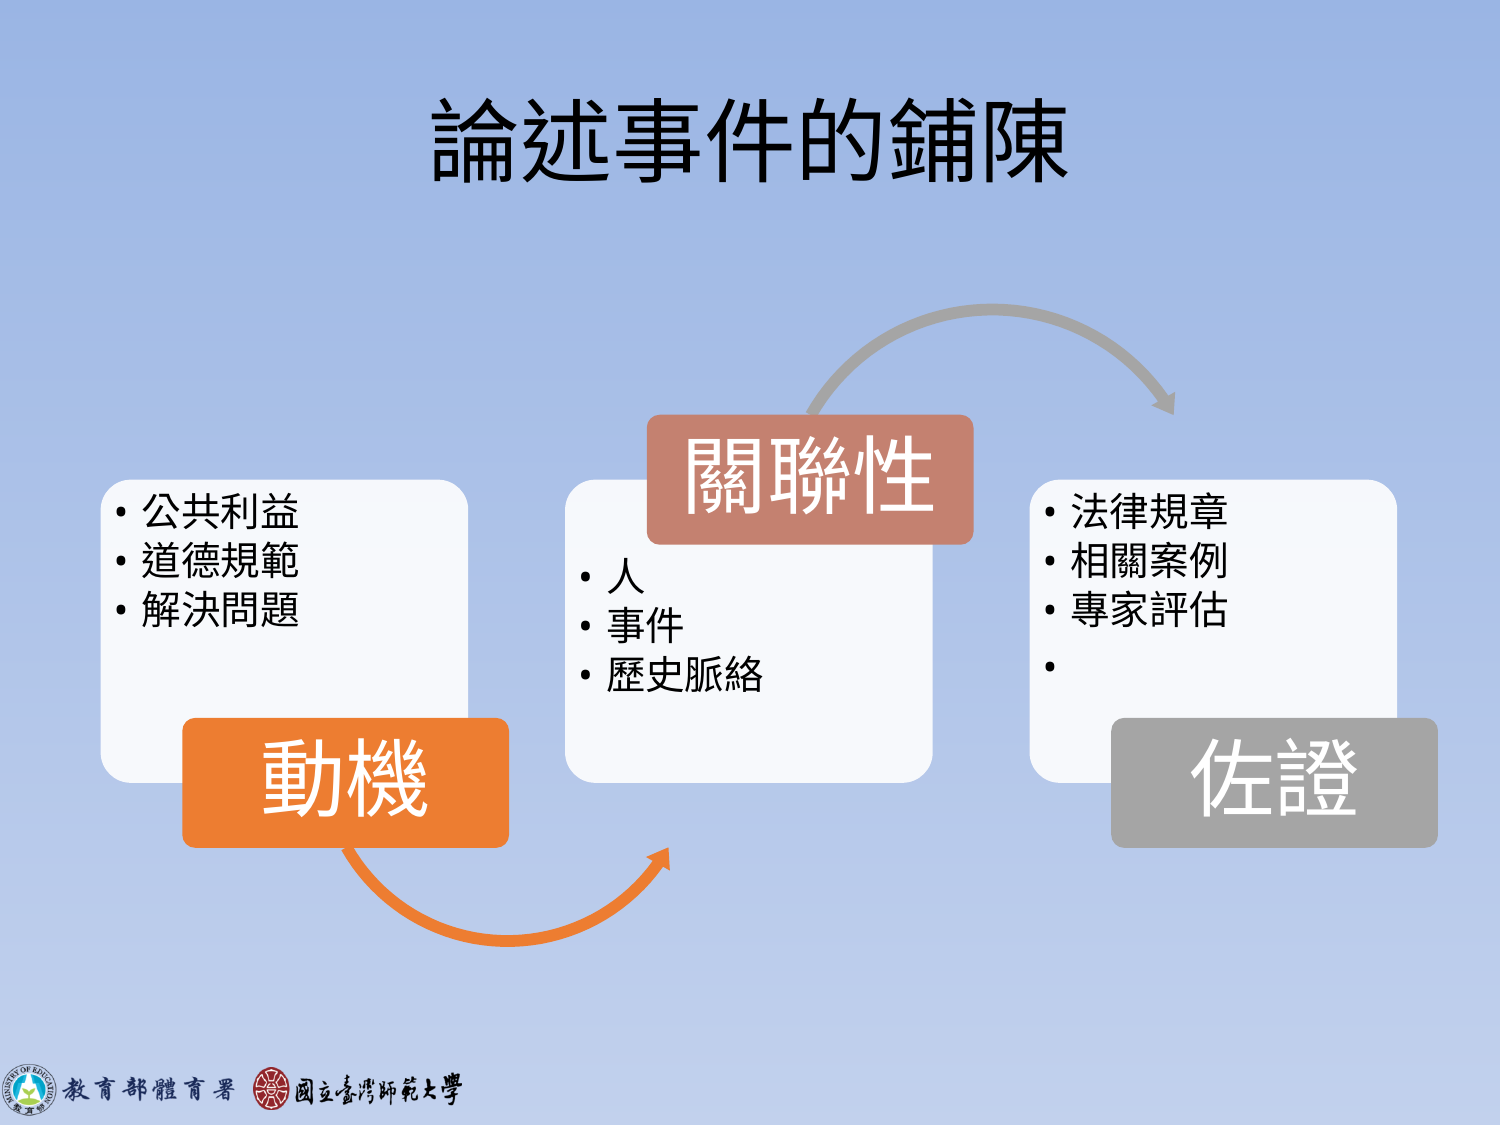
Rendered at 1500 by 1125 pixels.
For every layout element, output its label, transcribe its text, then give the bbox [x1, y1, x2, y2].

text_box 動機 [182, 717, 510, 848]
text_box [805, 303, 1176, 416]
text_box 佐證 [1111, 717, 1438, 848]
text_box 關聯性 [646, 414, 974, 545]
text_box 法律規章 相關案例 專家評估 [1029, 479, 1398, 783]
text_box 公共利益 道德規範 解決問題 [100, 479, 469, 783]
text_box [341, 847, 670, 947]
title 論述事件的鋪陳 [75, 45, 1426, 233]
text_box 人 事件 歷史脈絡 [565, 479, 933, 783]
